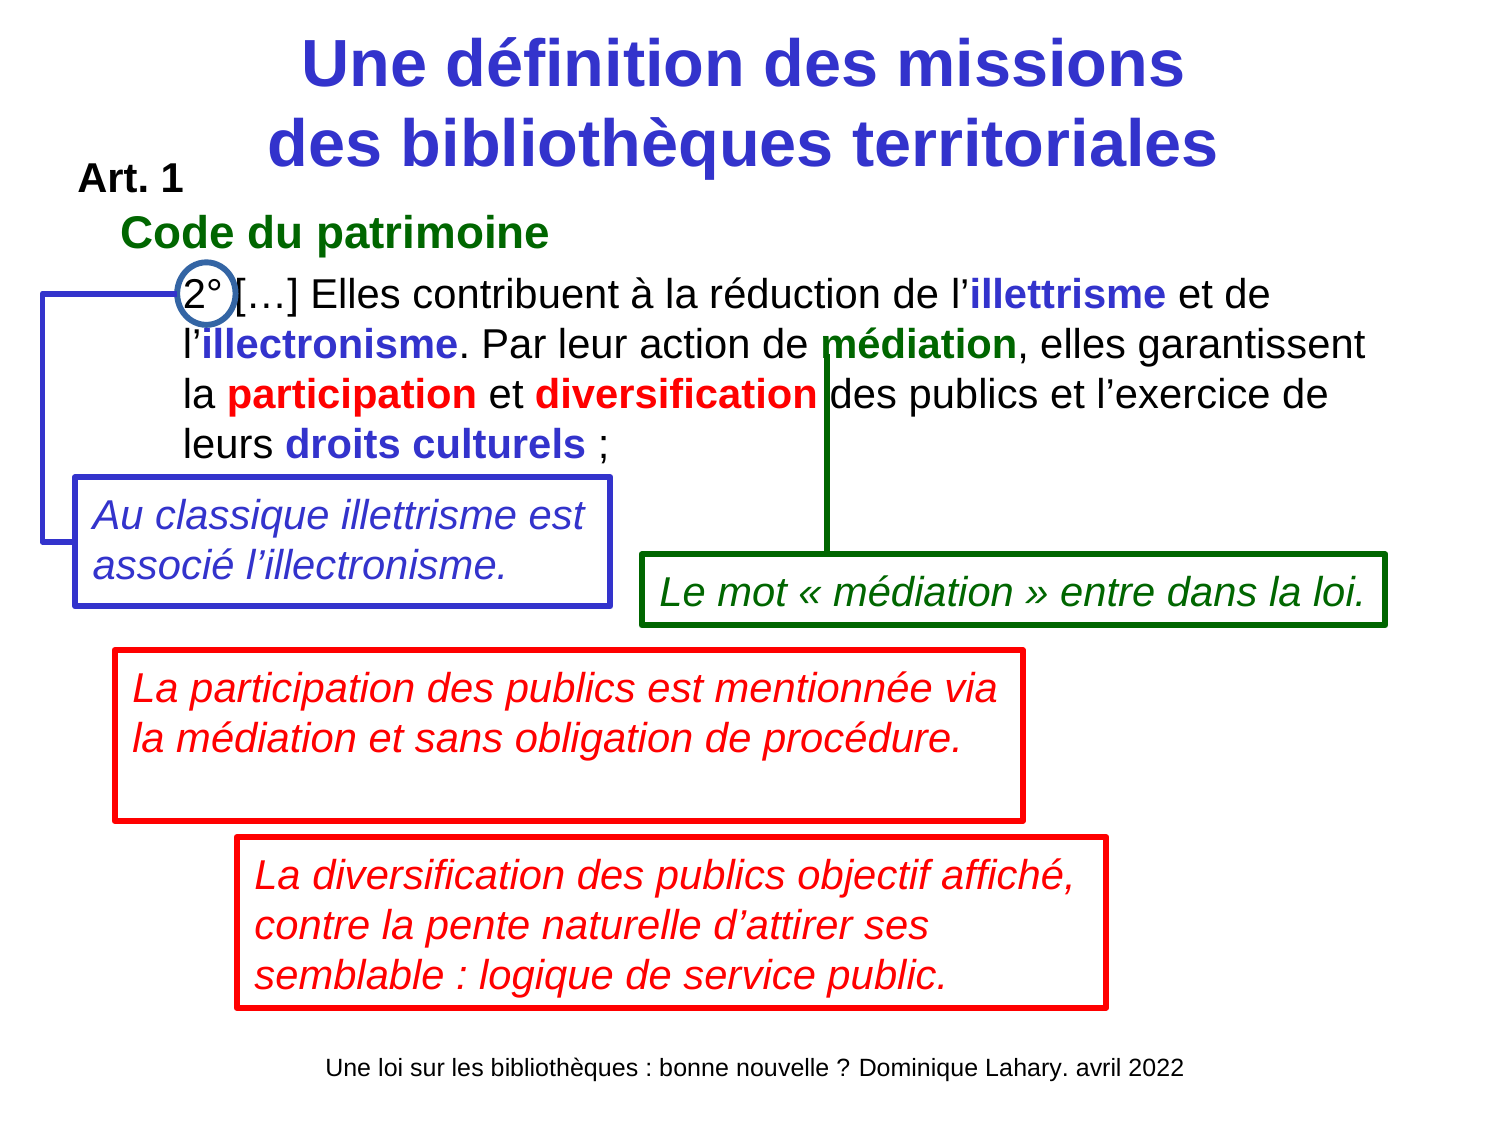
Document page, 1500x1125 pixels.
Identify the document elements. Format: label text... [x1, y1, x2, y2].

text_box Une loi sur les bibliothèques : bonne nouvelle ? Dominique Lahary. avril 2022 [55, 1044, 1456, 1120]
text_box Code du patrimoine 2° […] Elles contribuent à la réduction de l’illettrisme et de l’illectronisme. Par leur action de médiation, elles garantissent la participation et diversification des publics et l’exercice de leurs droits culturels ; [102, 191, 1418, 478]
text_box La participation des publics est mentionnée via la médiation et sans obligation de procédure. [114, 650, 1023, 821]
text_box Une définition des missions des bibliothèques territoriales [49, 0, 1438, 200]
text_box Au classique illettrisme est associé l’illectronisme. [75, 477, 611, 607]
text_box Art. 1 [62, 143, 228, 209]
text_box La diversification des publics objectif affiché, contre la pente naturelle d’attirer ses semblable : logique de service public. [236, 837, 1107, 1008]
text_box Le mot « médiation » entre dans la loi. [641, 554, 1386, 626]
